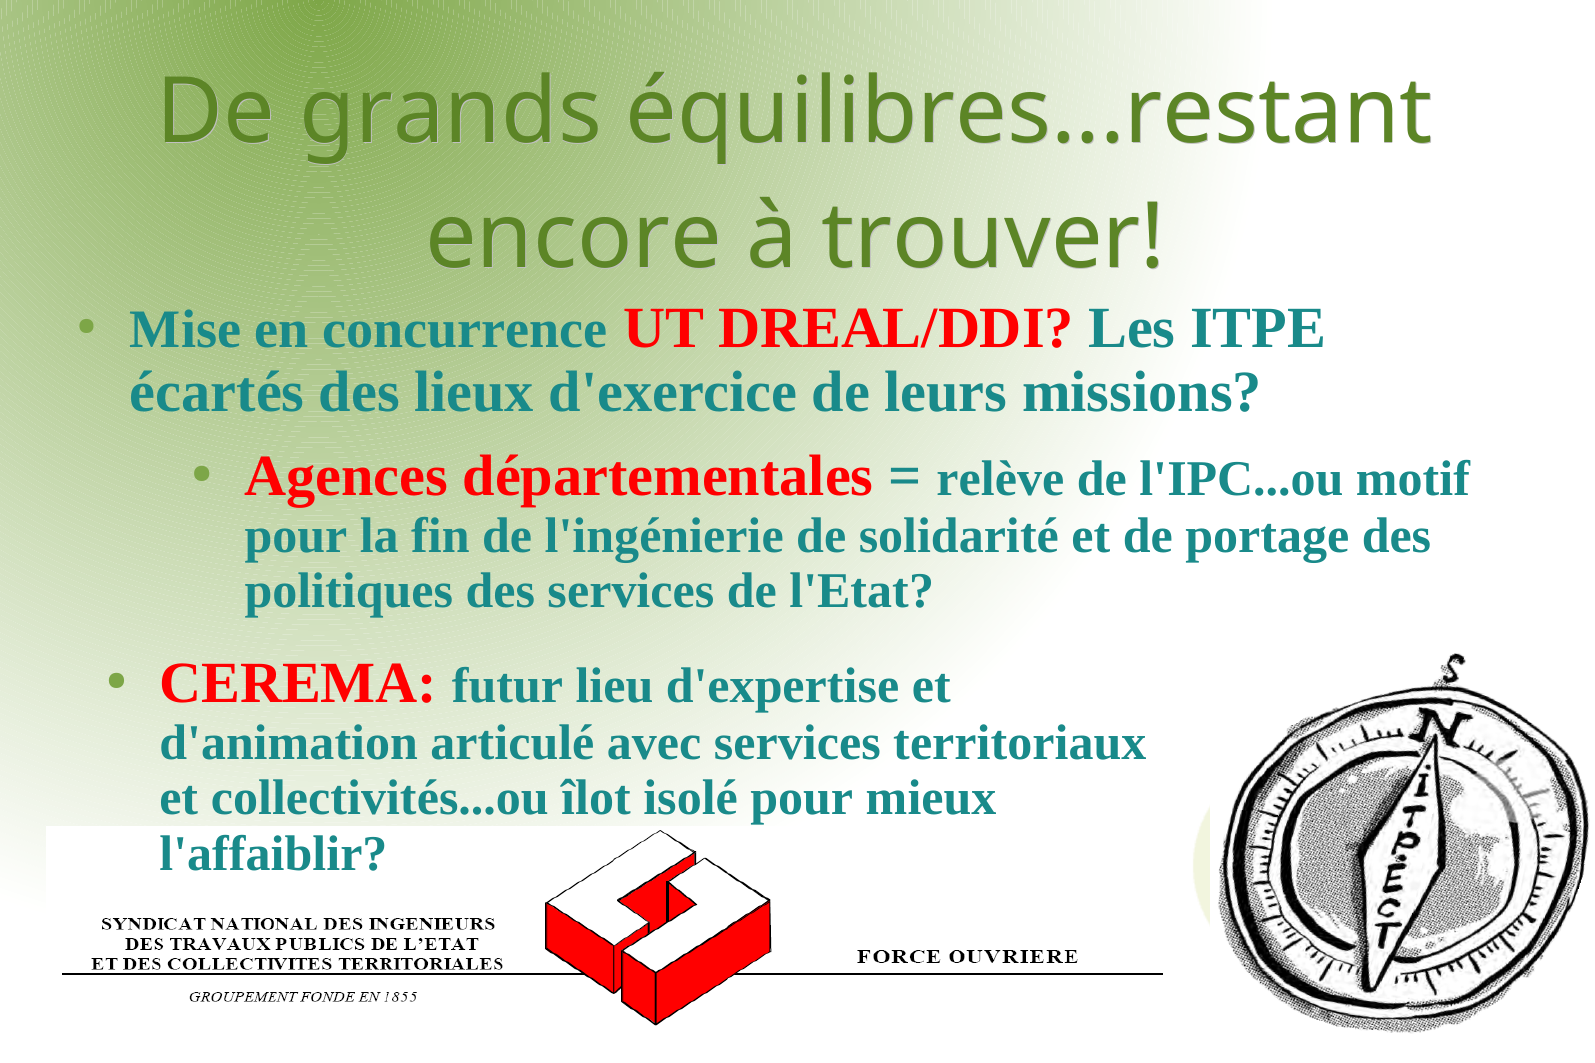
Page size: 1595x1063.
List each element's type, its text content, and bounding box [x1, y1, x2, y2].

list CEREMA: futur lieu d'expertise et d'animation articulé avec services territoriaux et collectivités...ou îlot isolé pour mieux l'affaiblir? [88, 650, 1185, 886]
title De grands équilibres...restant encore à trouver! [114, 59, 1477, 281]
picture [46, 649, 1595, 1038]
list Mise en concurrence UT DREAL/DDI? Les ITPE écartés des lieux d'exercice de leurs missions? [59, 295, 1388, 427]
list Agences départementales = relève de l'IPC...ou motif pour la fin de l'ingénierie de solidarité et de portage des politiques des services de l'Etat? [173, 442, 1536, 622]
